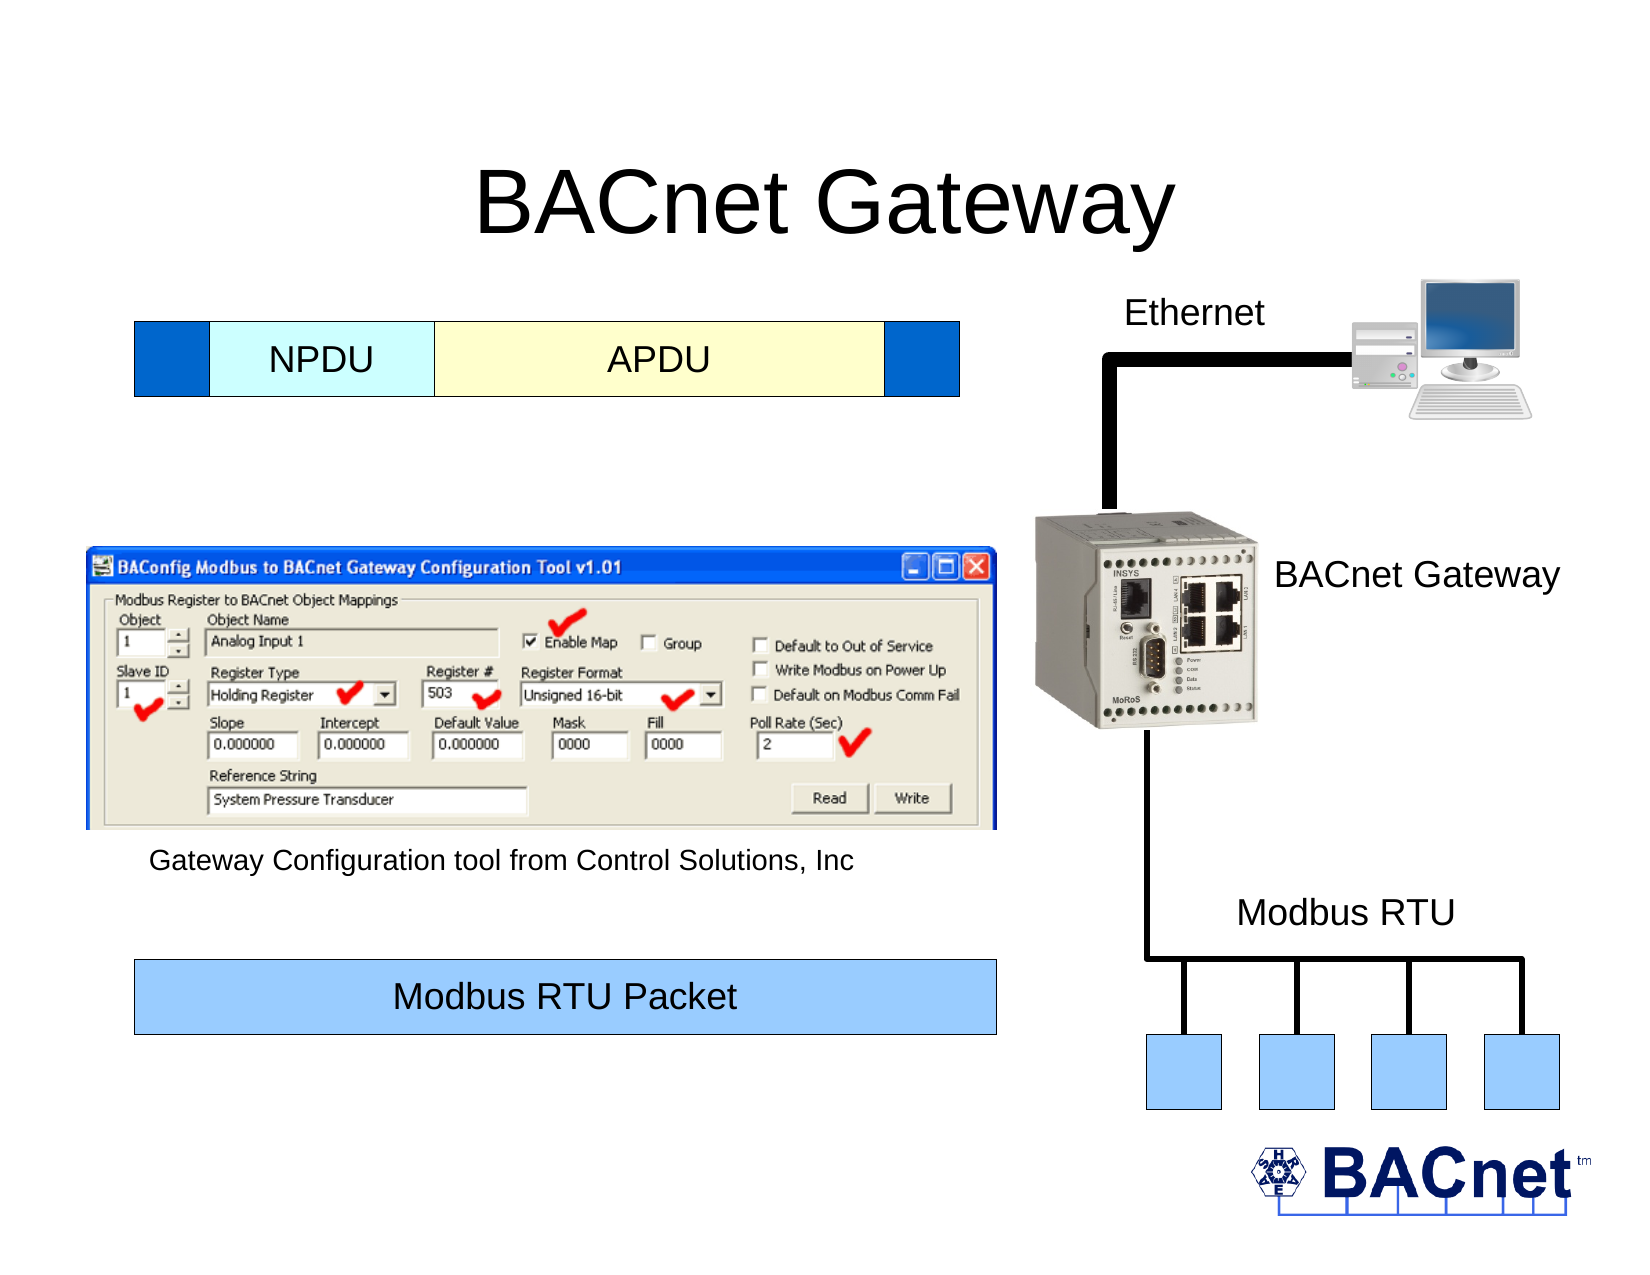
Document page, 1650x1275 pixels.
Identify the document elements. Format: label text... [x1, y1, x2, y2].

picture [86, 546, 997, 830]
text_box [1484, 1034, 1560, 1110]
text_box Ethernet [1109, 284, 1296, 341]
text_box [884, 321, 960, 397]
text_box Modbus RTU Packet [134, 959, 997, 1035]
picture [1251, 1146, 1591, 1216]
text_box NPDU [209, 321, 434, 397]
text_box BACnet Gateway [1259, 546, 1591, 604]
text_box [1146, 1034, 1222, 1110]
text_box Modbus RTU [1221, 884, 1522, 941]
text_box [1371, 1034, 1447, 1110]
text_box [1259, 1034, 1335, 1110]
picture [1030, 509, 1260, 730]
text_box Gateway Configuration tool from Control Solutions, Inc [134, 836, 960, 885]
text_box [134, 321, 209, 397]
title BACnet Gateway [135, 112, 1515, 291]
picture [1296, 246, 1597, 459]
text_box APDU [434, 321, 884, 397]
